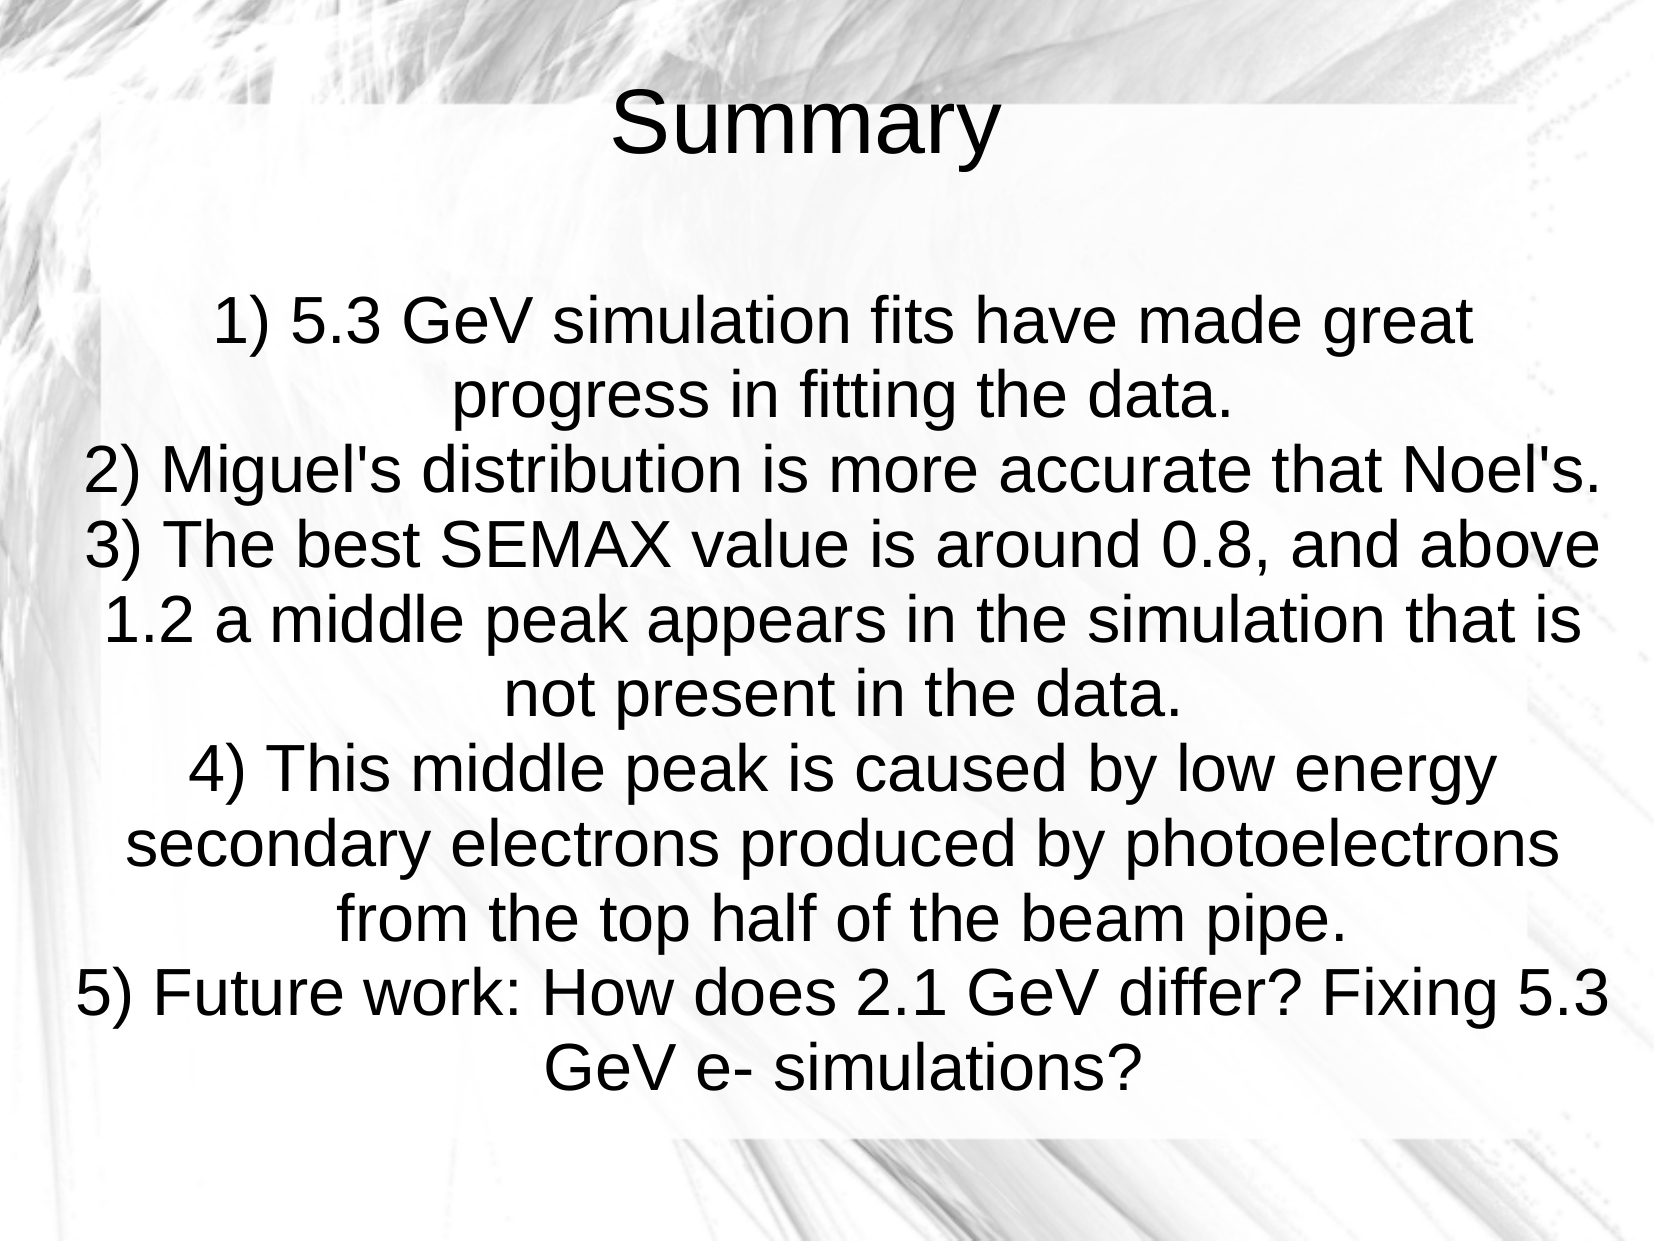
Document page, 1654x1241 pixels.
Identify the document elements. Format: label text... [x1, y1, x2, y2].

picture [0, 0, 1654, 1241]
title Summary [112, 37, 1501, 206]
subtitle 1) 5.3 GeV simulation fits have made great progress in fitting the data. 2) Miguel's distribution is more accurate that Noel's. 3) The best SEMAX value is around 0.8, and above 1.2 a middle peak appears in the simulation that is not present in the data. 4) This middle peak is caused by low energy secondary electrons produced by photoelectrons from the top half of the beam pipe. 5) Future work: How does 2.1 GeV differ? Fixing 5.3 GeV e- simulations? [75, 188, 1613, 1200]
